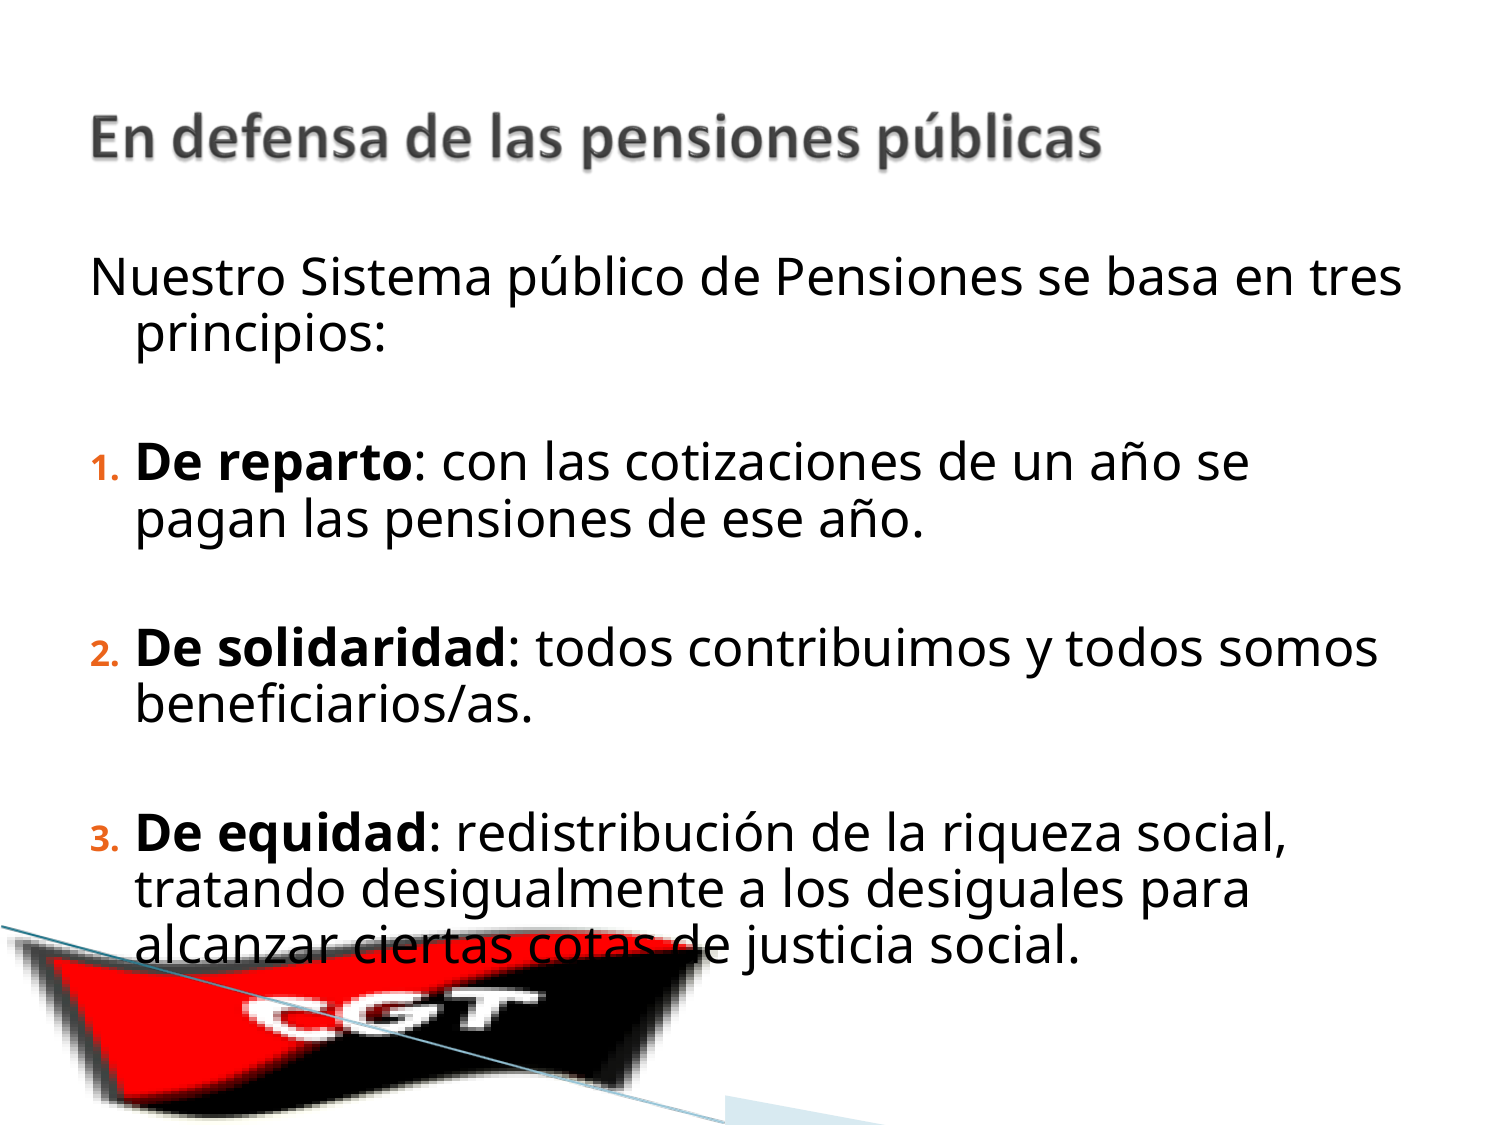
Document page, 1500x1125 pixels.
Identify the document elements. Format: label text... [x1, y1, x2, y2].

picture [43, 43, 1427, 235]
picture [0, 924, 726, 1125]
text_box Nuestro Sistema público de Pensiones se basa en tres principios: De reparto: con las cotizaciones de un año se pagan las pensiones de ese año. De solidaridad: todos contribuimos y todos somos beneficiarios/as. De equidad: redistribución de la riqueza social, tratando desigualmente a los desiguales para alcanzar ciertas cotas de justicia social. [75, 242, 1426, 983]
